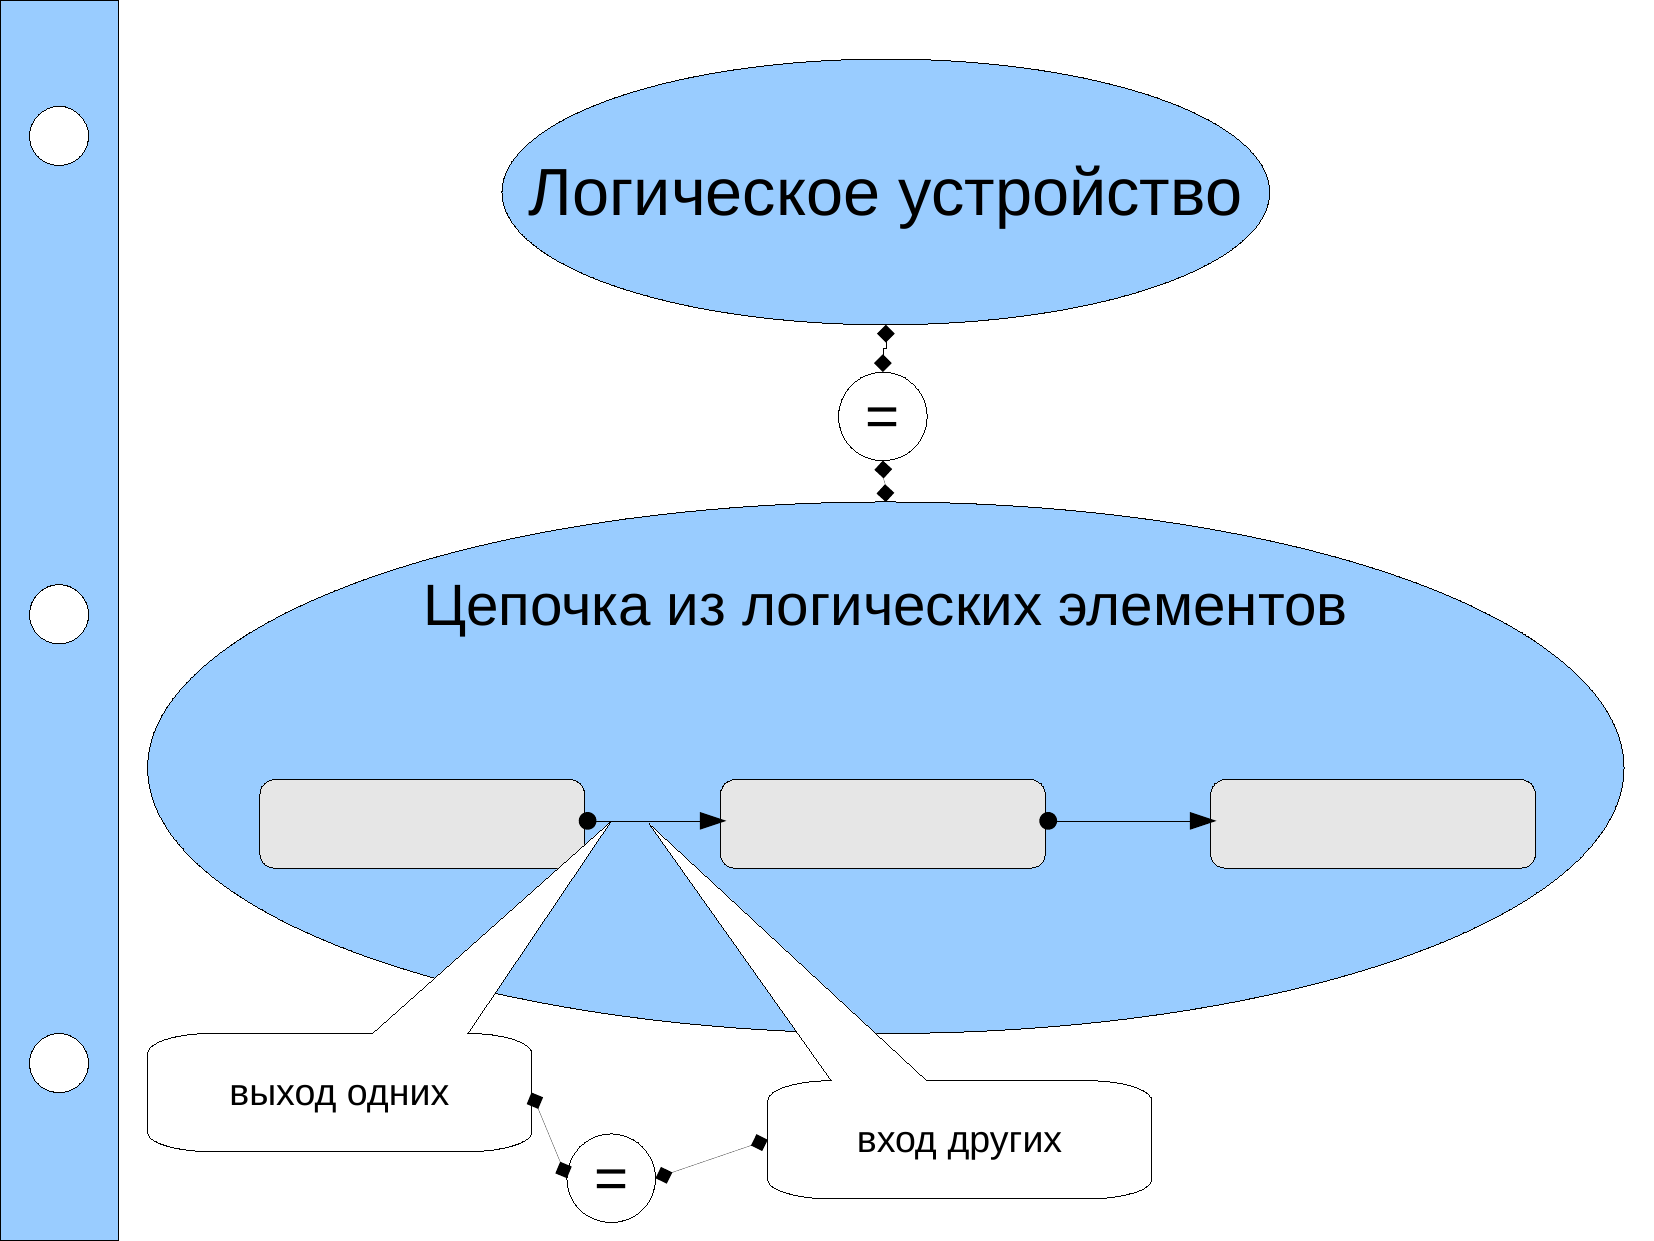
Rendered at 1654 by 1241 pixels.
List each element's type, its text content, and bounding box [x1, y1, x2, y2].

text_box выход одних [147, 821, 611, 1152]
text_box Цепочка из логических элементов [147, 501, 1625, 1034]
text_box [1210, 779, 1536, 869]
text_box [0, 0, 119, 1241]
text_box вход других [649, 823, 1152, 1199]
text_box = [838, 372, 928, 461]
text_box = [566, 1133, 656, 1223]
text_box Логическое устройство [501, 59, 1270, 325]
text_box [720, 779, 1046, 869]
text_box [259, 779, 585, 869]
